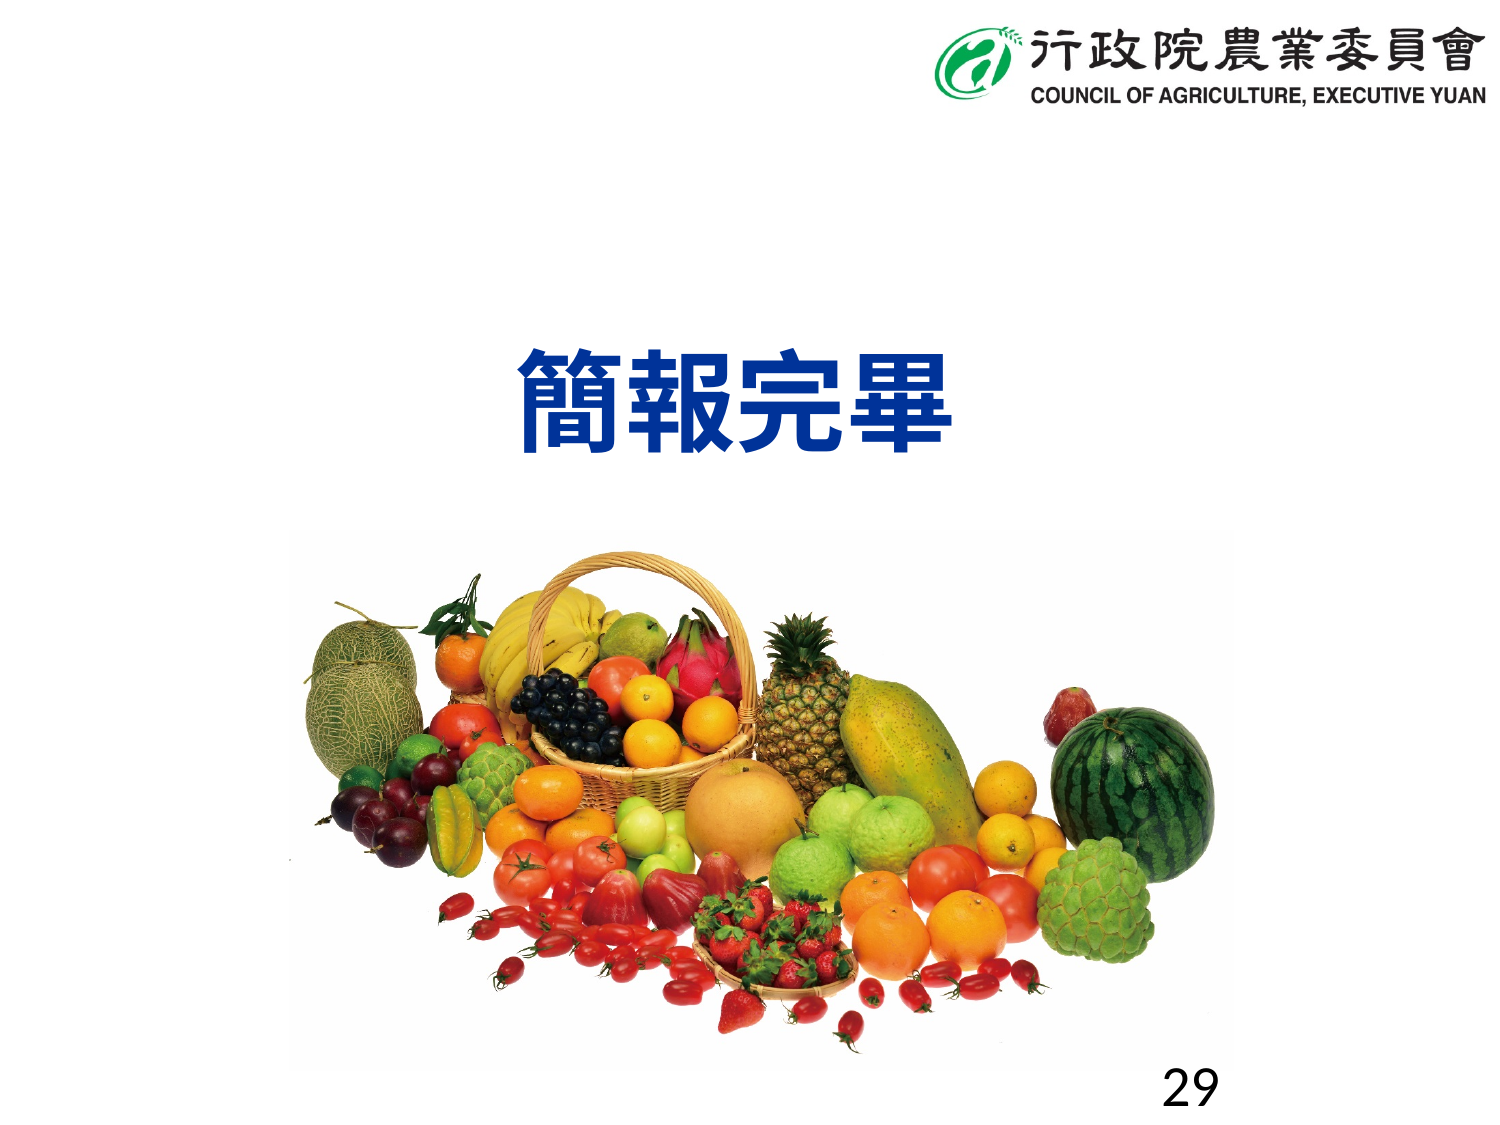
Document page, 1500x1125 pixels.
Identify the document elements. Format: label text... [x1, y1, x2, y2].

text_box [1146, 1040, 1497, 1101]
picture [915, 9, 1500, 126]
text_box 簡報完畢 [264, 314, 1208, 485]
picture [289, 530, 1234, 1071]
